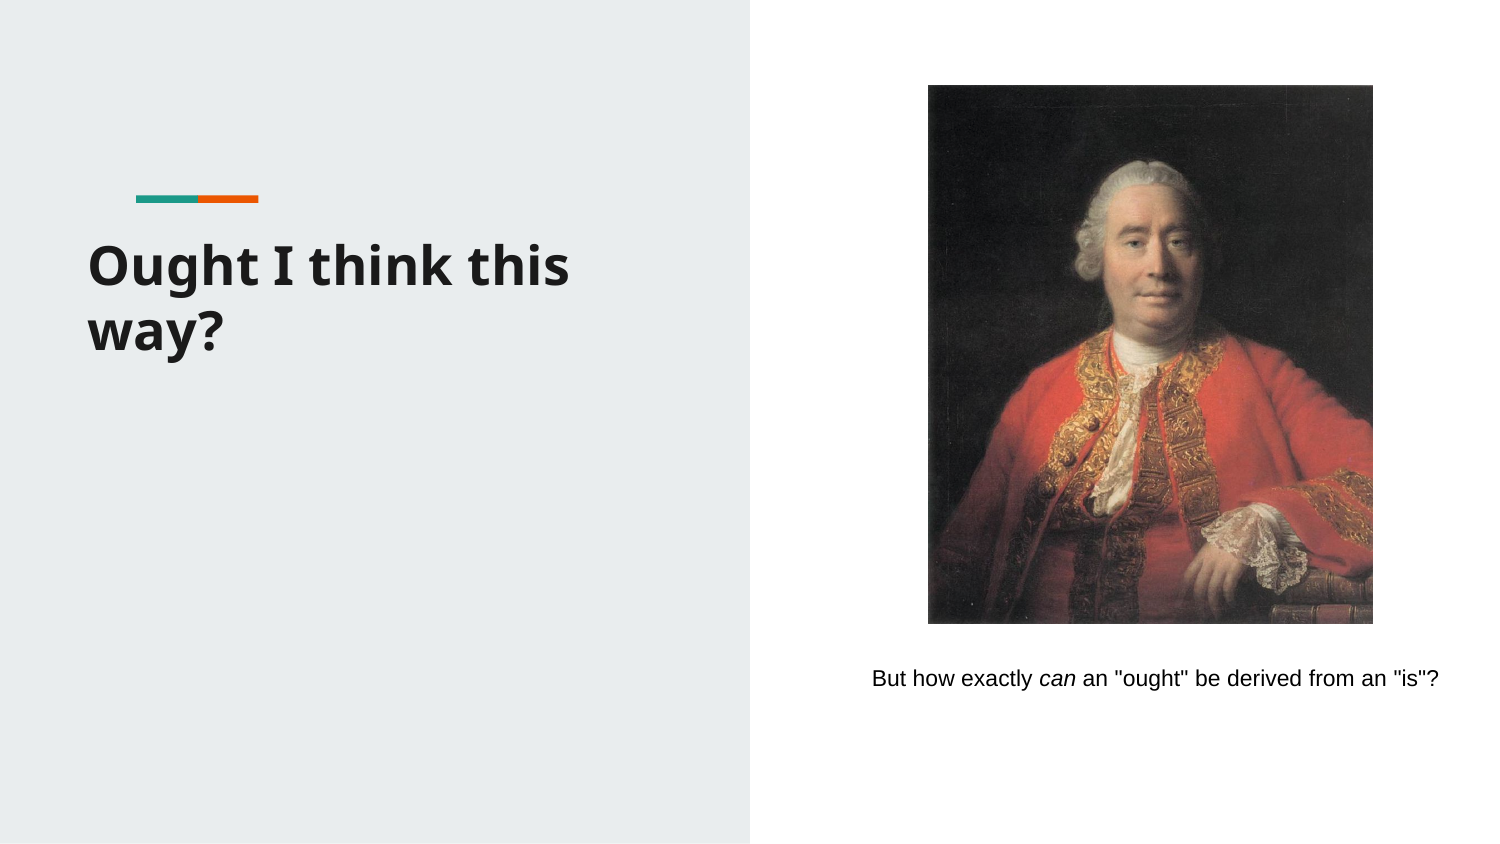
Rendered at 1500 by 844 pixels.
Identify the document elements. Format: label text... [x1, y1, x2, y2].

title Ought I think this way? [72, 216, 696, 494]
picture [928, 85, 1373, 624]
subtitle But how exactly can an "ought" be derived from an "is"? [856, 648, 1456, 774]
